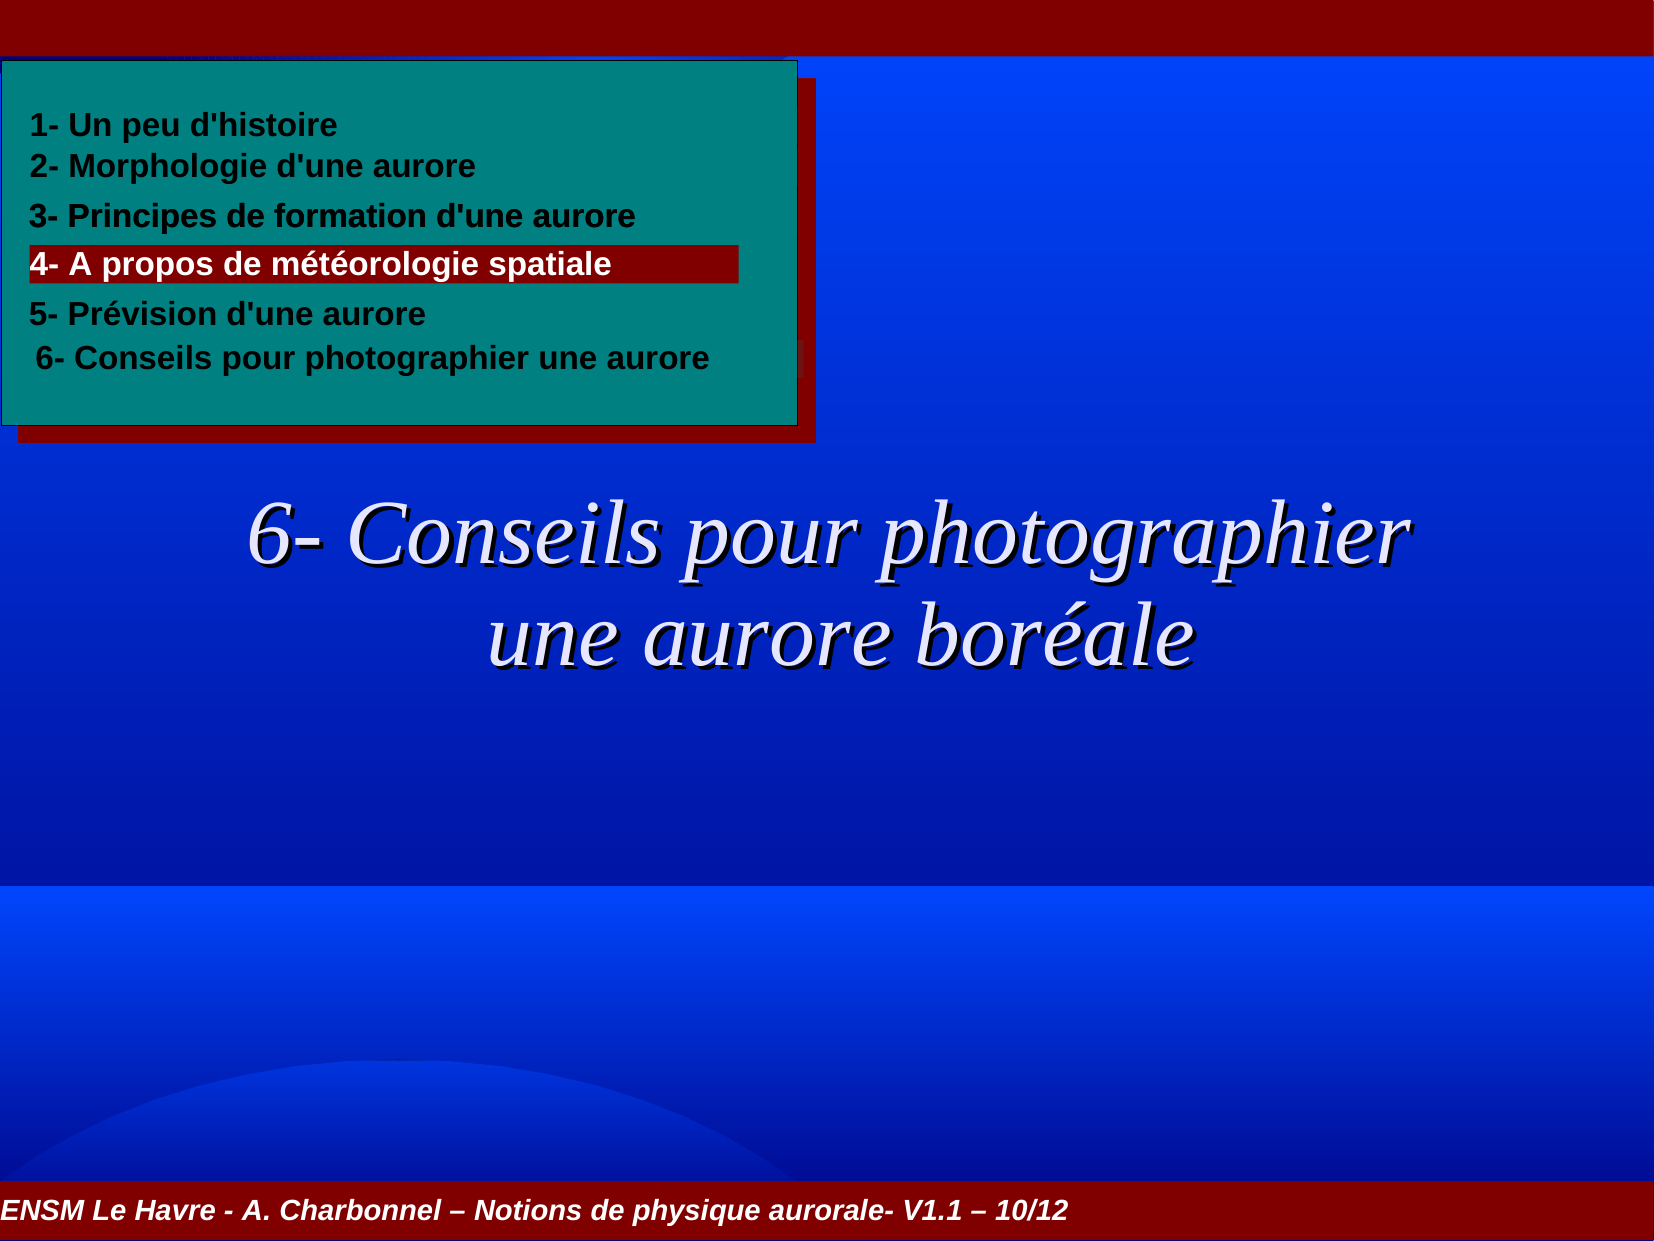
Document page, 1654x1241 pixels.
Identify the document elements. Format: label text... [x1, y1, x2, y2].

title 6- Conseils pour photographier une aurore boréale [147, 481, 1536, 686]
text_box 4- A propos de météorologie spatiale [29, 245, 739, 284]
text_box ENSM Le Havre - A. Charbonnel – Notions de physique aurorale- V1.1 – 10/12 [0, 1181, 1654, 1241]
text_box 6- Conseils pour photographier une aurore [35, 339, 804, 378]
text_box 2- Morphologie d'une aurore [29, 147, 798, 186]
text_box [1, 60, 798, 426]
text_box 1- Un peu d'histoire [29, 106, 798, 145]
text_box 3- Principes de formation d'une aurore [29, 197, 798, 237]
text_box [0, 0, 1654, 57]
text_box 5- Prévision d'une aurore [28, 295, 798, 334]
